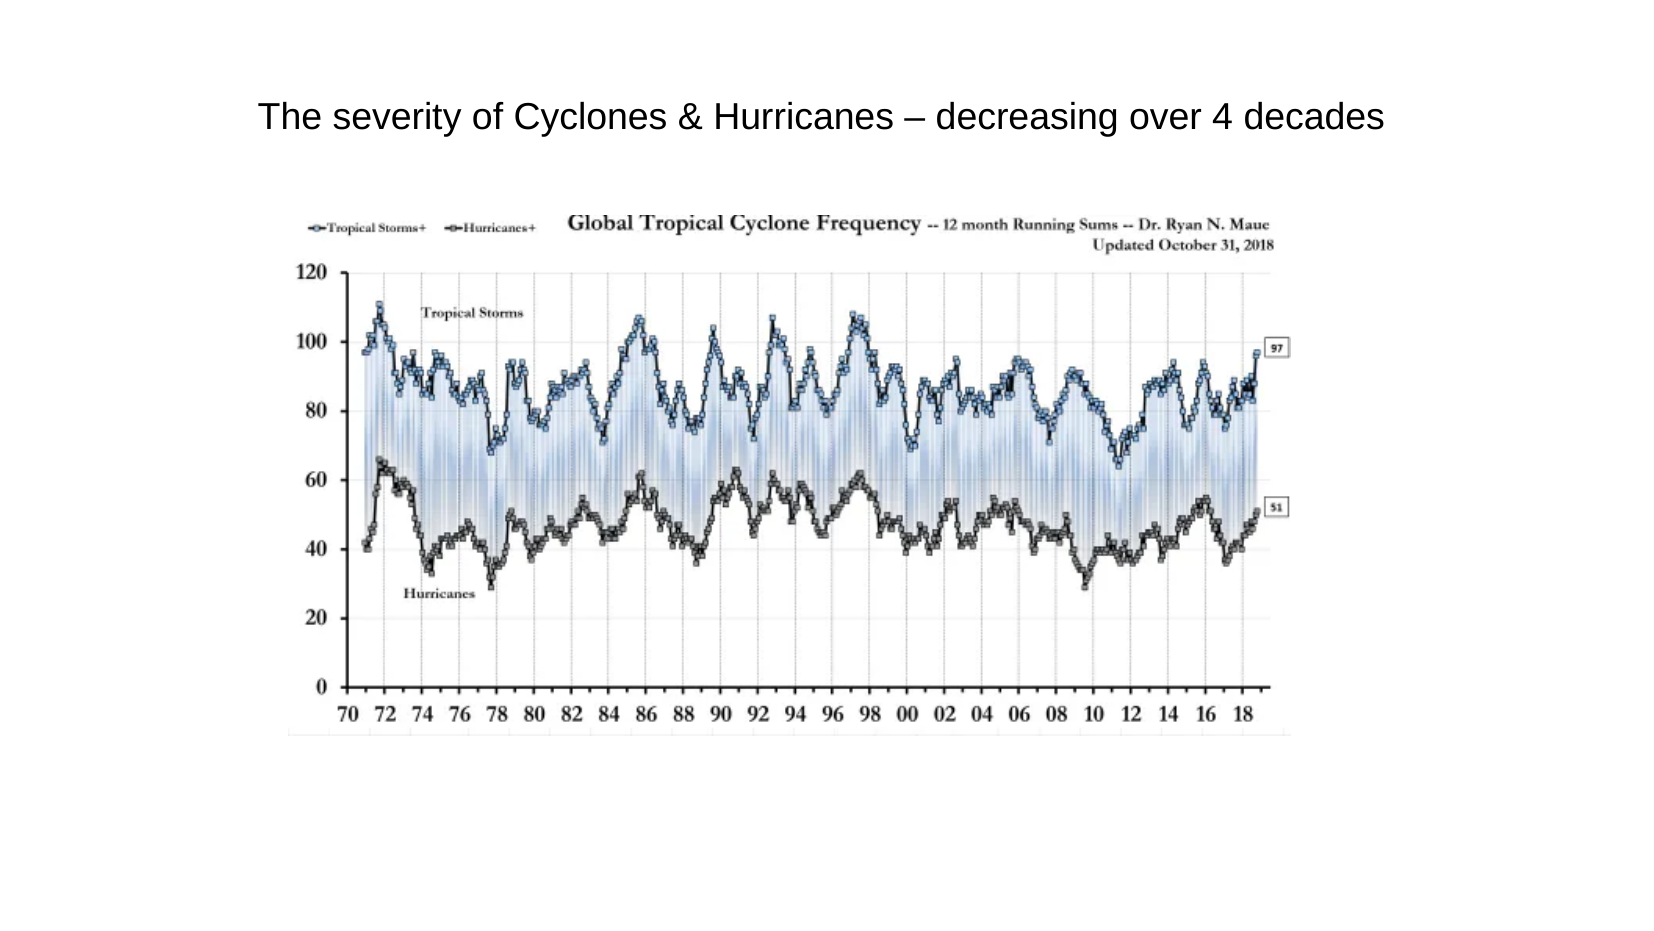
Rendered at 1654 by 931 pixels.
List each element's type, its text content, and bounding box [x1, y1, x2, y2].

picture [288, 215, 1291, 736]
text_box The severity of Cyclones & Hurricanes – decreasing over 4 decades [82, 92, 1571, 138]
